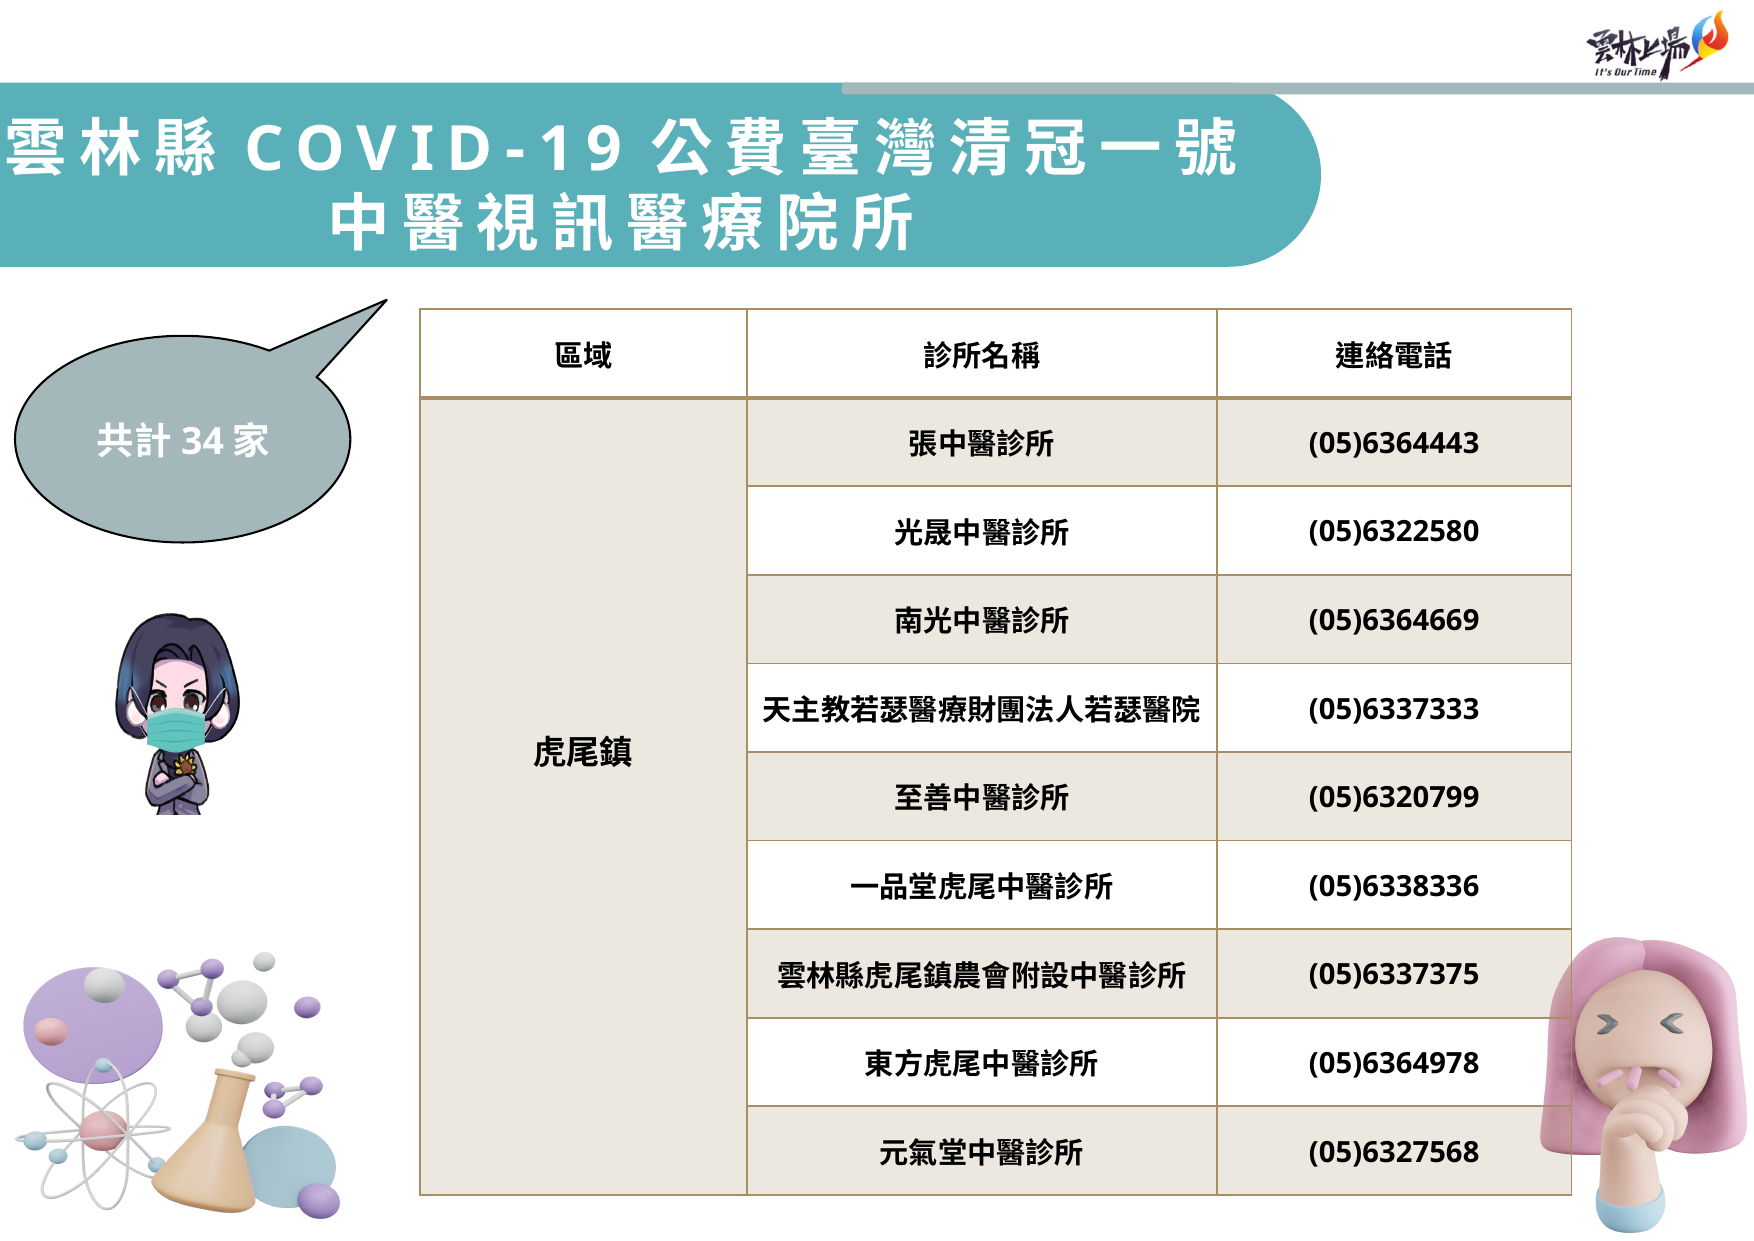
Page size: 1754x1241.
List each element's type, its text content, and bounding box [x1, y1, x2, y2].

table_cell 南光中醫診所 [748, 576, 1216, 663]
table_cell (05)6327568 [1218, 1107, 1571, 1194]
table_cell (05)6320799 [1218, 753, 1571, 840]
table_cell (05)6364978 [1218, 1019, 1571, 1105]
table_cell 張中醫診所 [748, 400, 1216, 485]
table_cell (05)6364443 [1218, 400, 1571, 485]
text_box 雲林縣COVID-19公費臺灣清冠一號 中醫視訊醫療院所 [0, 100, 1256, 265]
table_header 連絡電話 [1218, 310, 1571, 396]
picture [1580, 6, 1733, 85]
table_header 區域 [421, 310, 746, 396]
picture [1540, 937, 1747, 1234]
table_cell (05)6338336 [1218, 841, 1571, 928]
table_cell 元氣堂中醫診所 [748, 1107, 1216, 1194]
text_box 共計34家 [15, 299, 388, 543]
table_cell 至善中醫診所 [748, 753, 1216, 840]
picture [109, 608, 246, 815]
text_box [0, 82, 1754, 263]
table_cell 一品堂虎尾中醫診所 [748, 841, 1216, 928]
picture [15, 952, 340, 1219]
table_cell 雲林縣虎尾鎮農會附設中醫診所 [748, 930, 1216, 1017]
table_cell (05)6322580 [1218, 487, 1571, 574]
table_cell 東方虎尾中醫診所 [748, 1019, 1216, 1105]
table_cell 光晟中醫診所 [748, 487, 1216, 574]
table_cell (05)6364669 [1218, 576, 1571, 663]
table_cell (05)6337333 [1218, 664, 1571, 751]
table_header 診所名稱 [748, 310, 1216, 396]
table_cell 天主教若瑟醫療財團法人若瑟醫院 [748, 664, 1216, 751]
table_cell 虎尾鎮 [421, 400, 746, 1194]
table_cell (05)6337375 [1218, 930, 1571, 1017]
